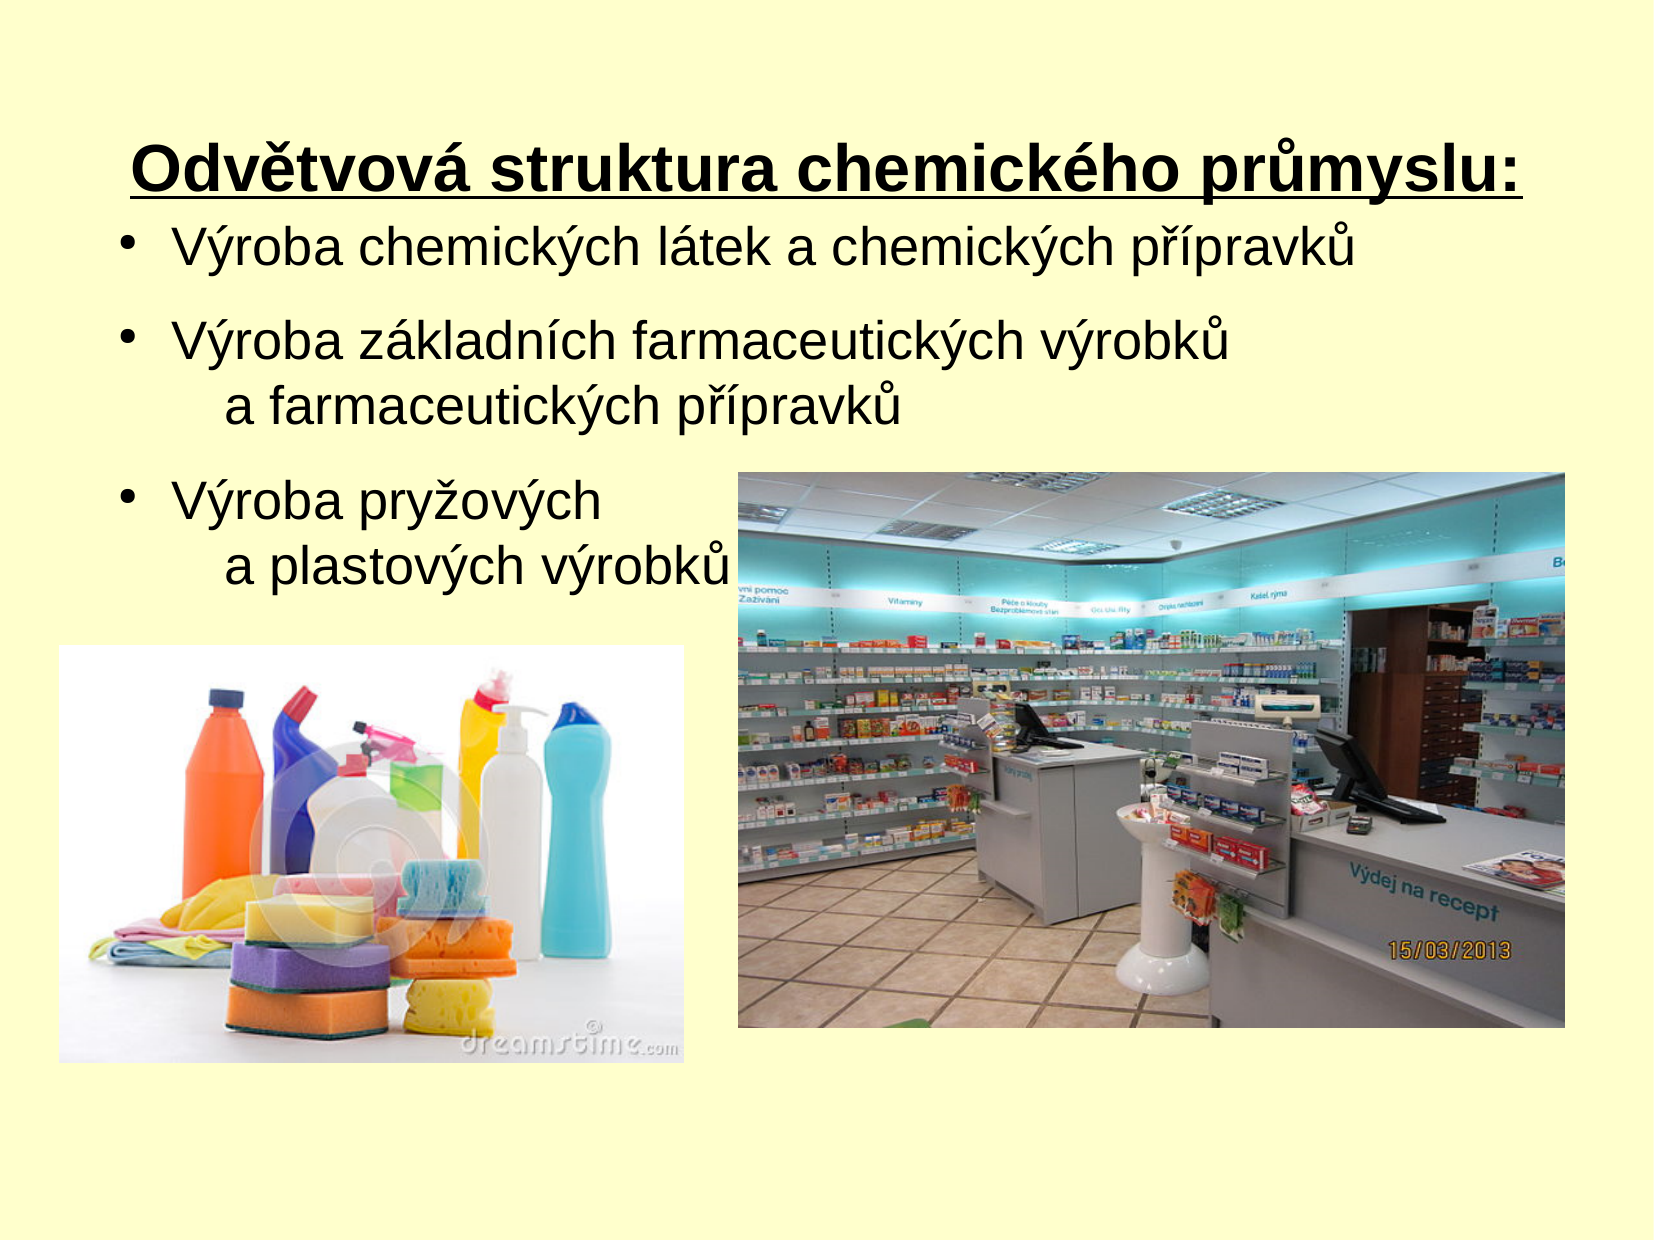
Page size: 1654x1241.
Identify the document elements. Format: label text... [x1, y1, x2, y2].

picture [738, 472, 1565, 1028]
list Výroba chemických látek a chemických přípravků Výroba základních farmaceutických výrobků a farmaceutických přípravků Výroba pryžových a plastových výrobků [82, 210, 1571, 1030]
title Odvětvová struktura chemického průmyslu: [82, 61, 1571, 210]
picture [59, 645, 684, 1063]
